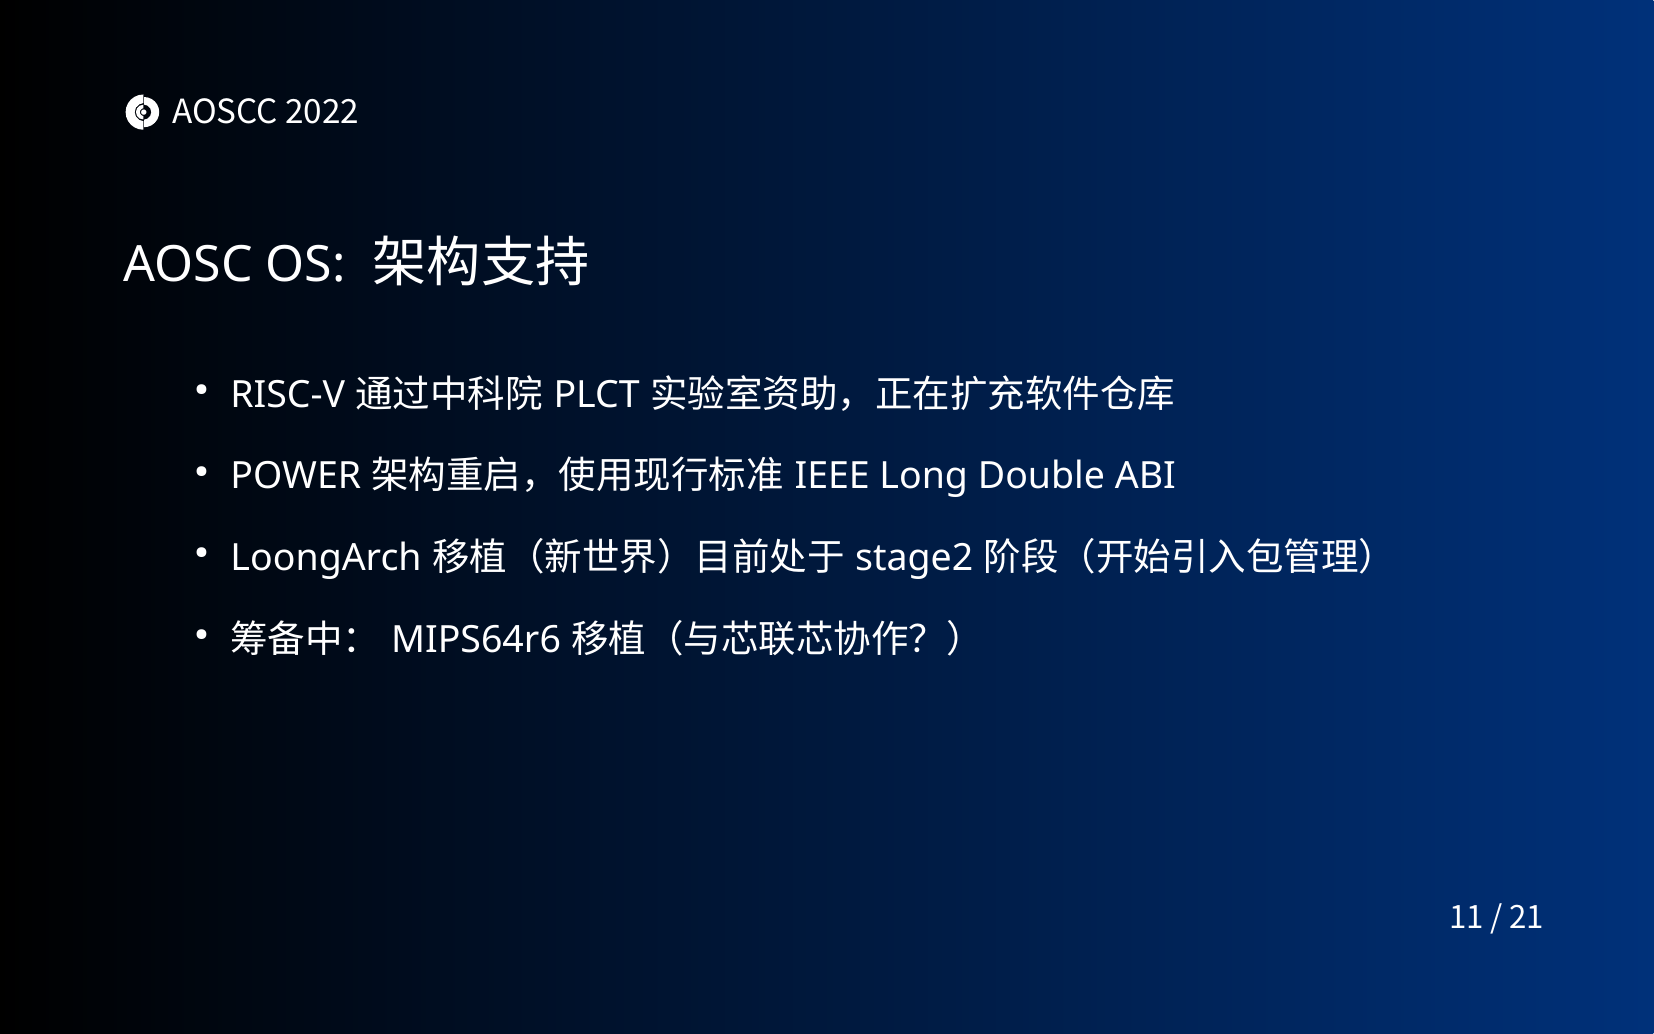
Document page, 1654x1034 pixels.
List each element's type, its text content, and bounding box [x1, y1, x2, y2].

text_box <编号> / 21 [1086, 885, 1560, 957]
text_box RISC-V通过中科院PLCT实验室资助，正在扩充软件仓库 POWER架构重启，使用现行标准IEEE Long Double ABI LoongArch移植（新世界）目前处于stage2阶段（开始引入包管理） 筹备中：MIPS64r6移植（与芯联芯协作？） [124, 336, 1536, 664]
subtitle AOSC OS: 架构支持 [124, 218, 1536, 297]
text_box AOSCC 2022 [172, 84, 1654, 134]
picture [118, 88, 167, 136]
